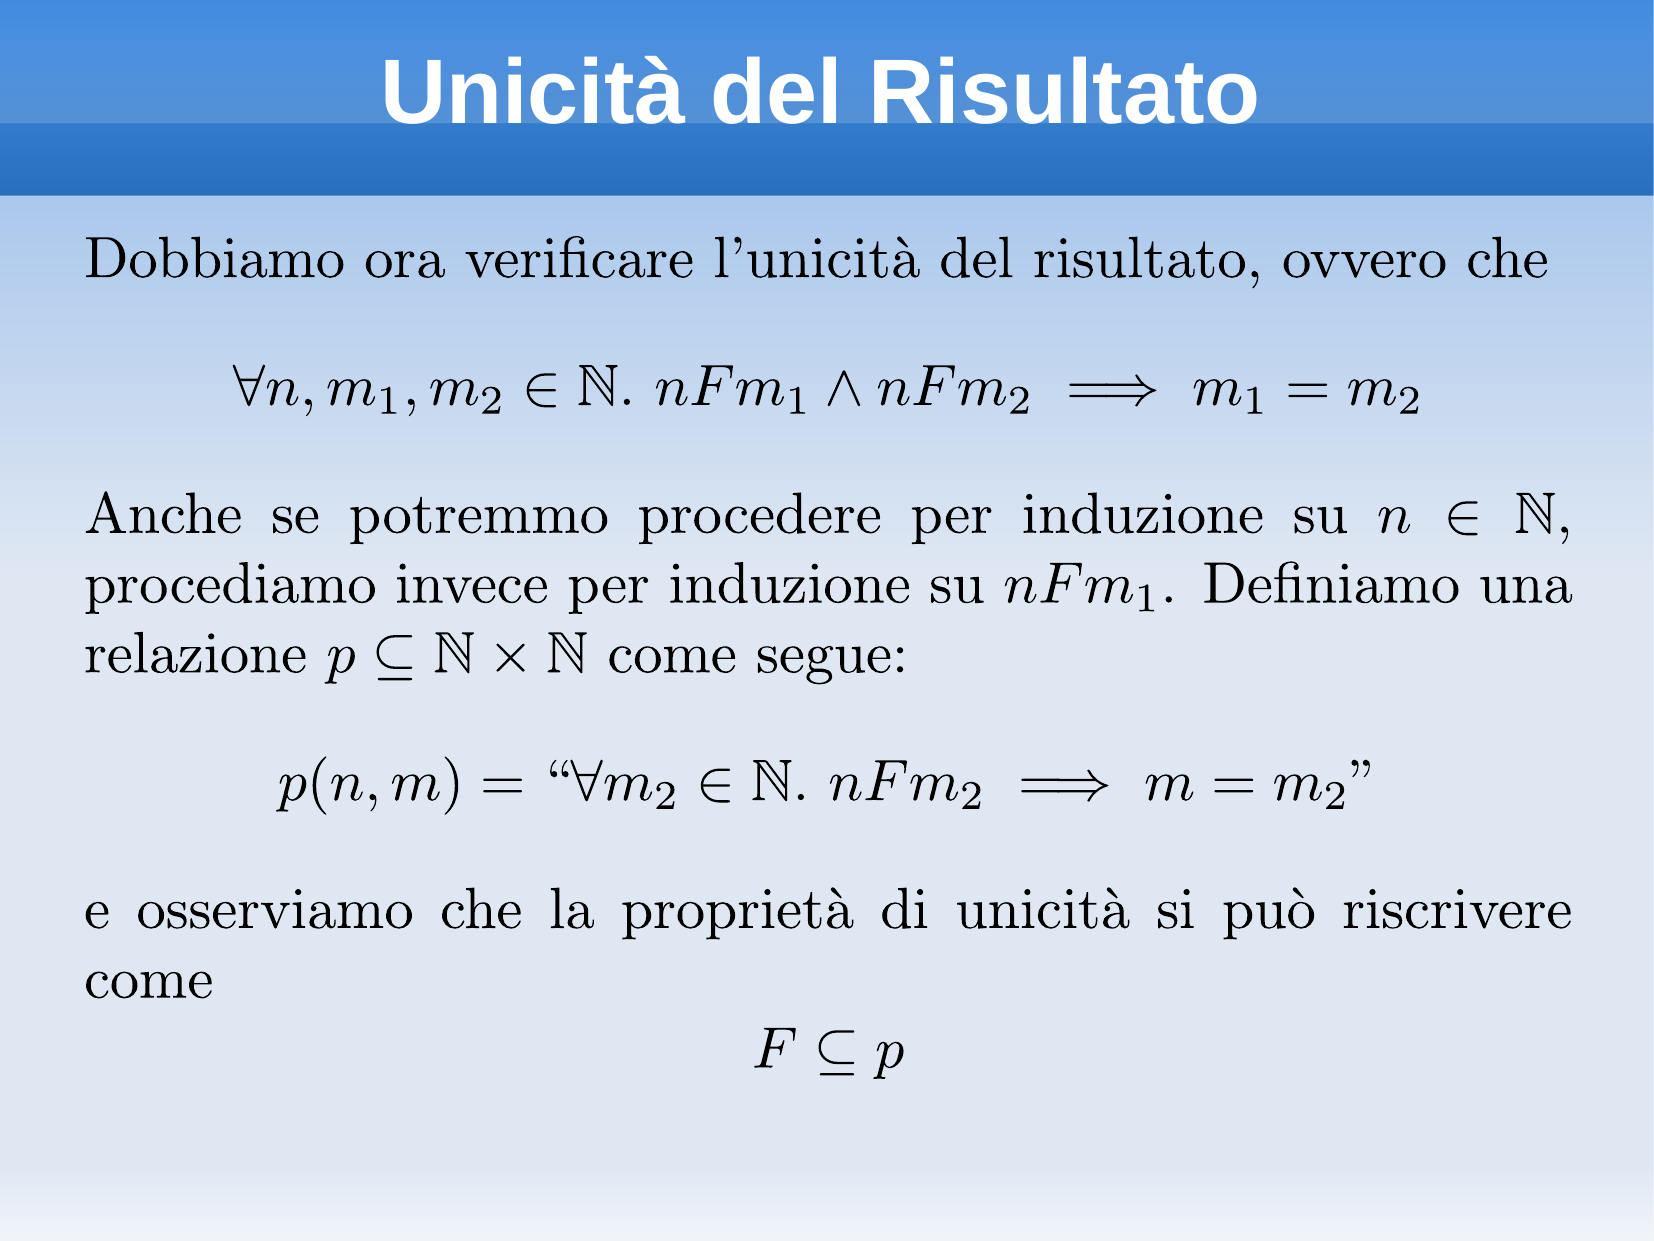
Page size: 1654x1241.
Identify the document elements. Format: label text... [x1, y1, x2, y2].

picture [0, 0, 1654, 1241]
title Unicità del Risultato [76, 0, 1565, 196]
text_box [84, 235, 1573, 1079]
